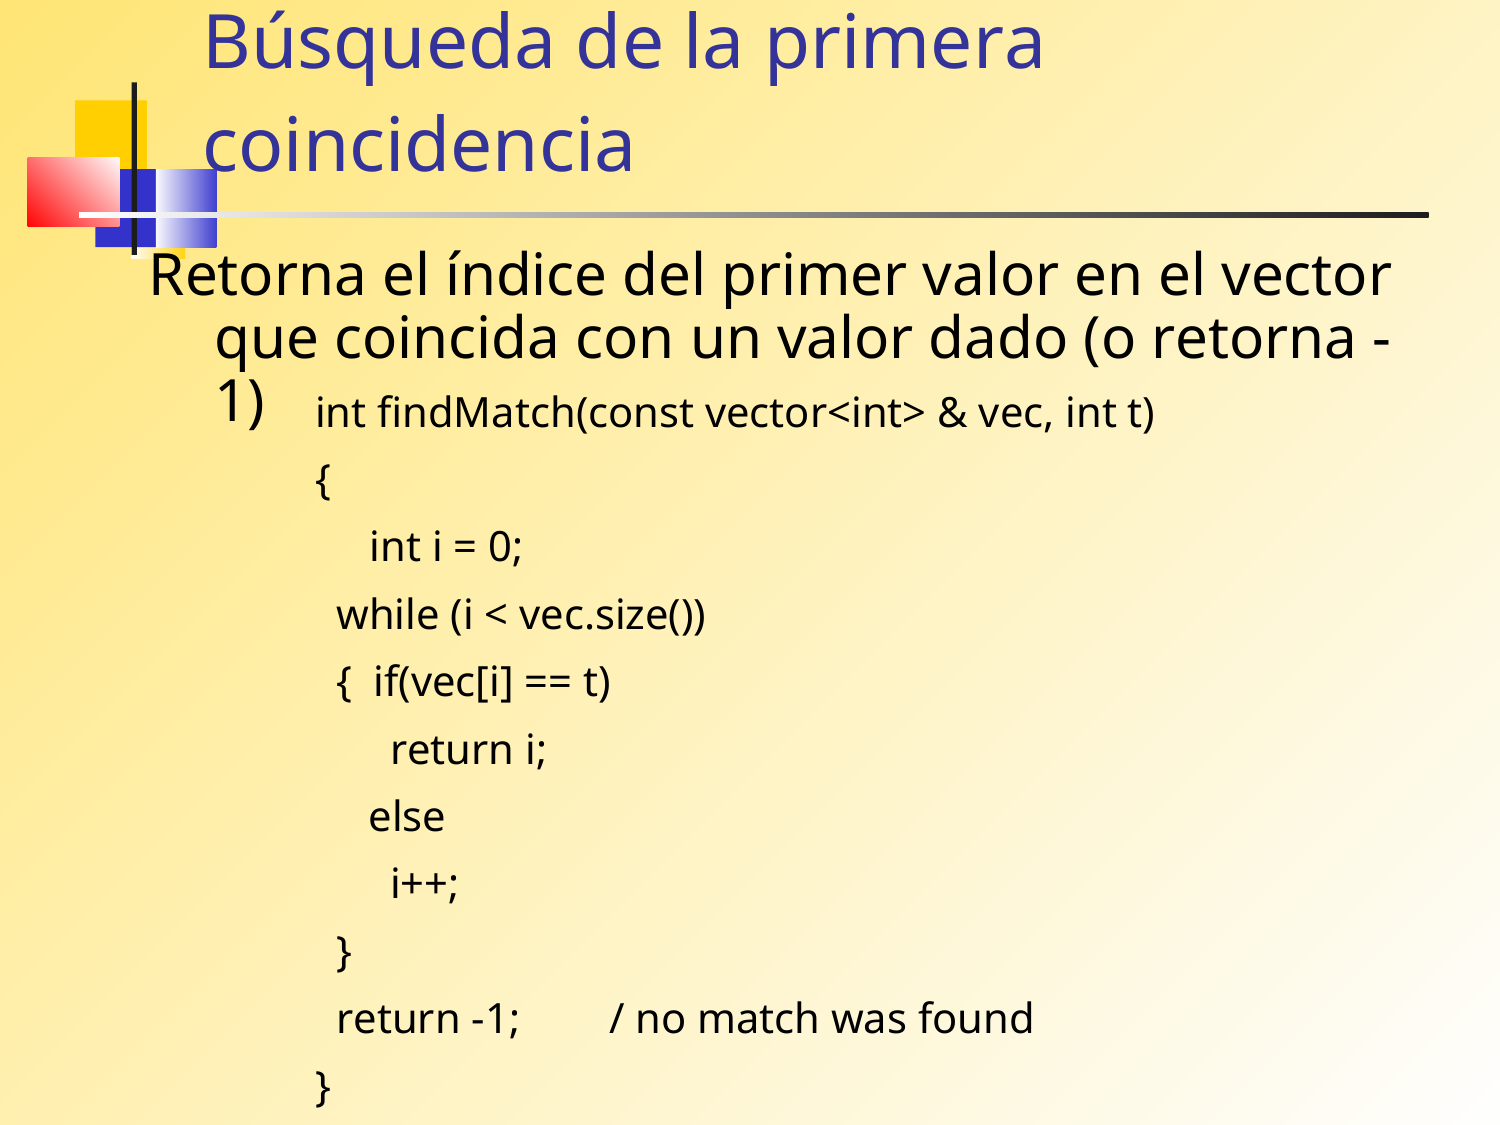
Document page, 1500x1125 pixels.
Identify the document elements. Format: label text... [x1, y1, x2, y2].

text_box Retorna el índice del primer valor en el vector que coincida con un valor dado (o retorna -1)‏ [125, 237, 1451, 442]
list int findMatch(const vector<int> & vec, int t)‏ { int i = 0; while (i < vec.size())‏ { if(vec[i] == t)‏ return i; else i++; } return -1; / no match was found } [299, 374, 1463, 1045]
title Búsqueda de la primera coincidencia [187, 37, 1466, 201]
